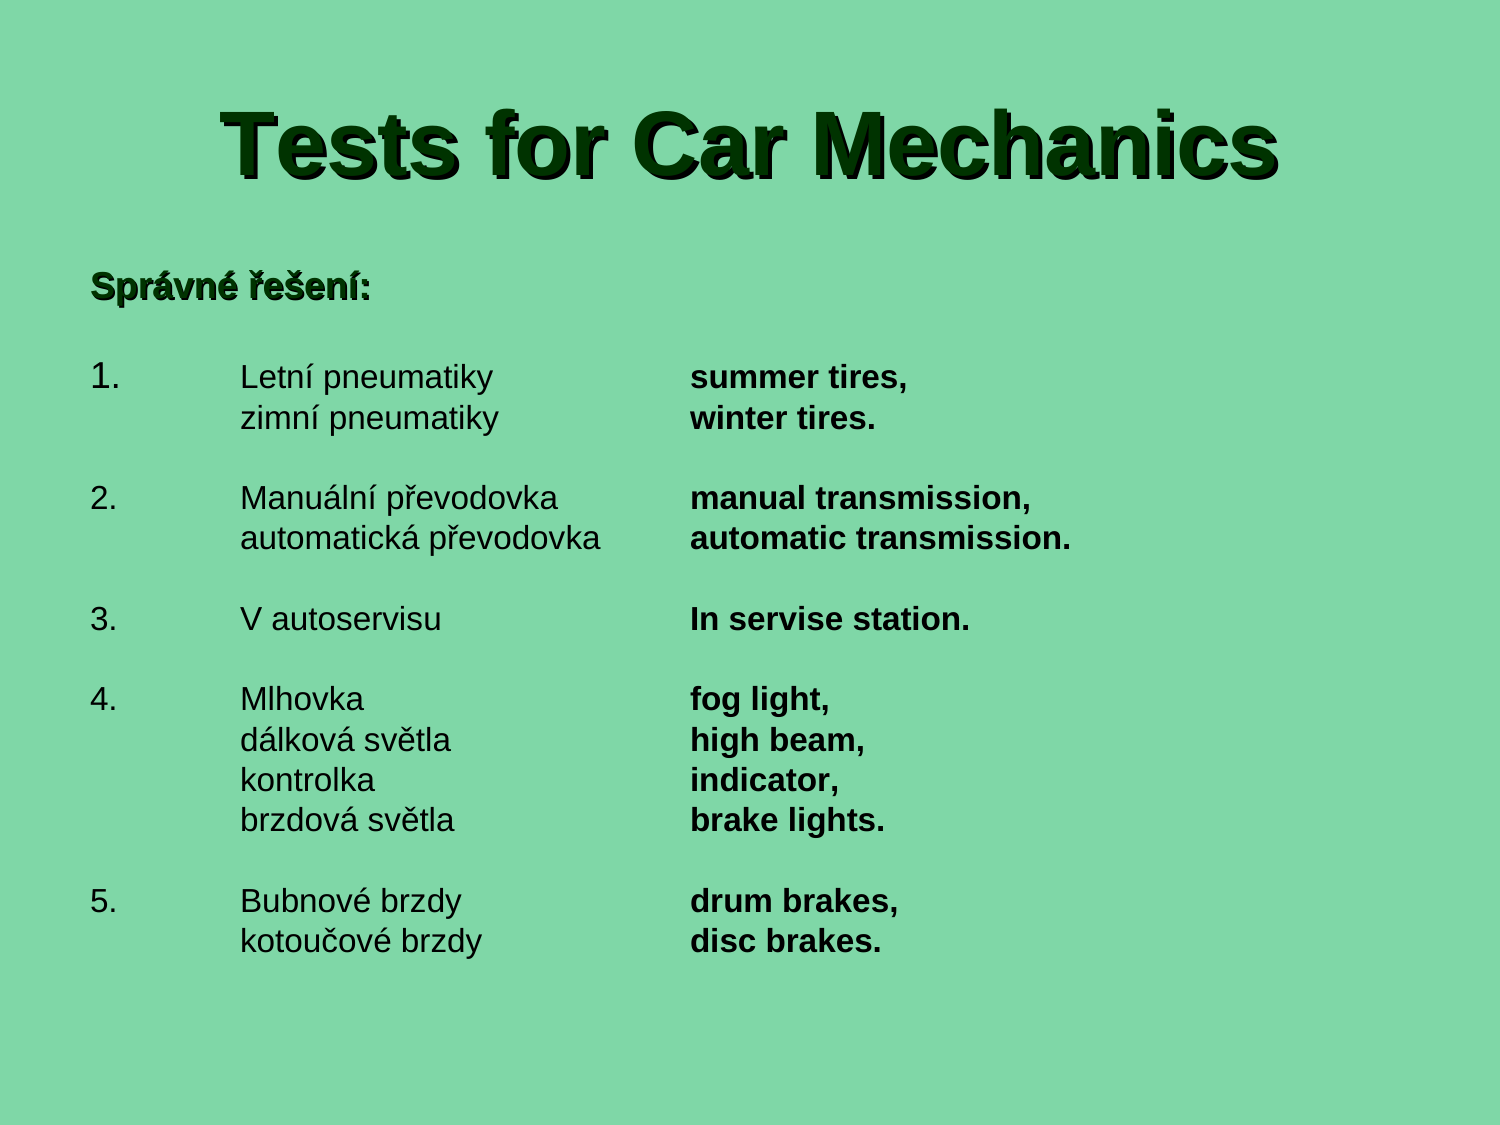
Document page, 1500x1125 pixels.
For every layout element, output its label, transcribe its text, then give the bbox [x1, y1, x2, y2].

list Správné řešení: 1. Letní pneumatiky summer tires, zimní pneumatiky winter tires. 2. Manuální převodovka manual transmission, automatická převodovka automatic transmission. 3. V autoservisu In servise station. 4. Mlhovka fog light, dálková světla high beam, kontrolka indicator, brzdová světla brake lights. 5. Bubnové brzdy drum brakes, kotoučové brzdy disc brakes. [75, 262, 1426, 1015]
title Tests for Car Mechanics [75, 45, 1426, 233]
